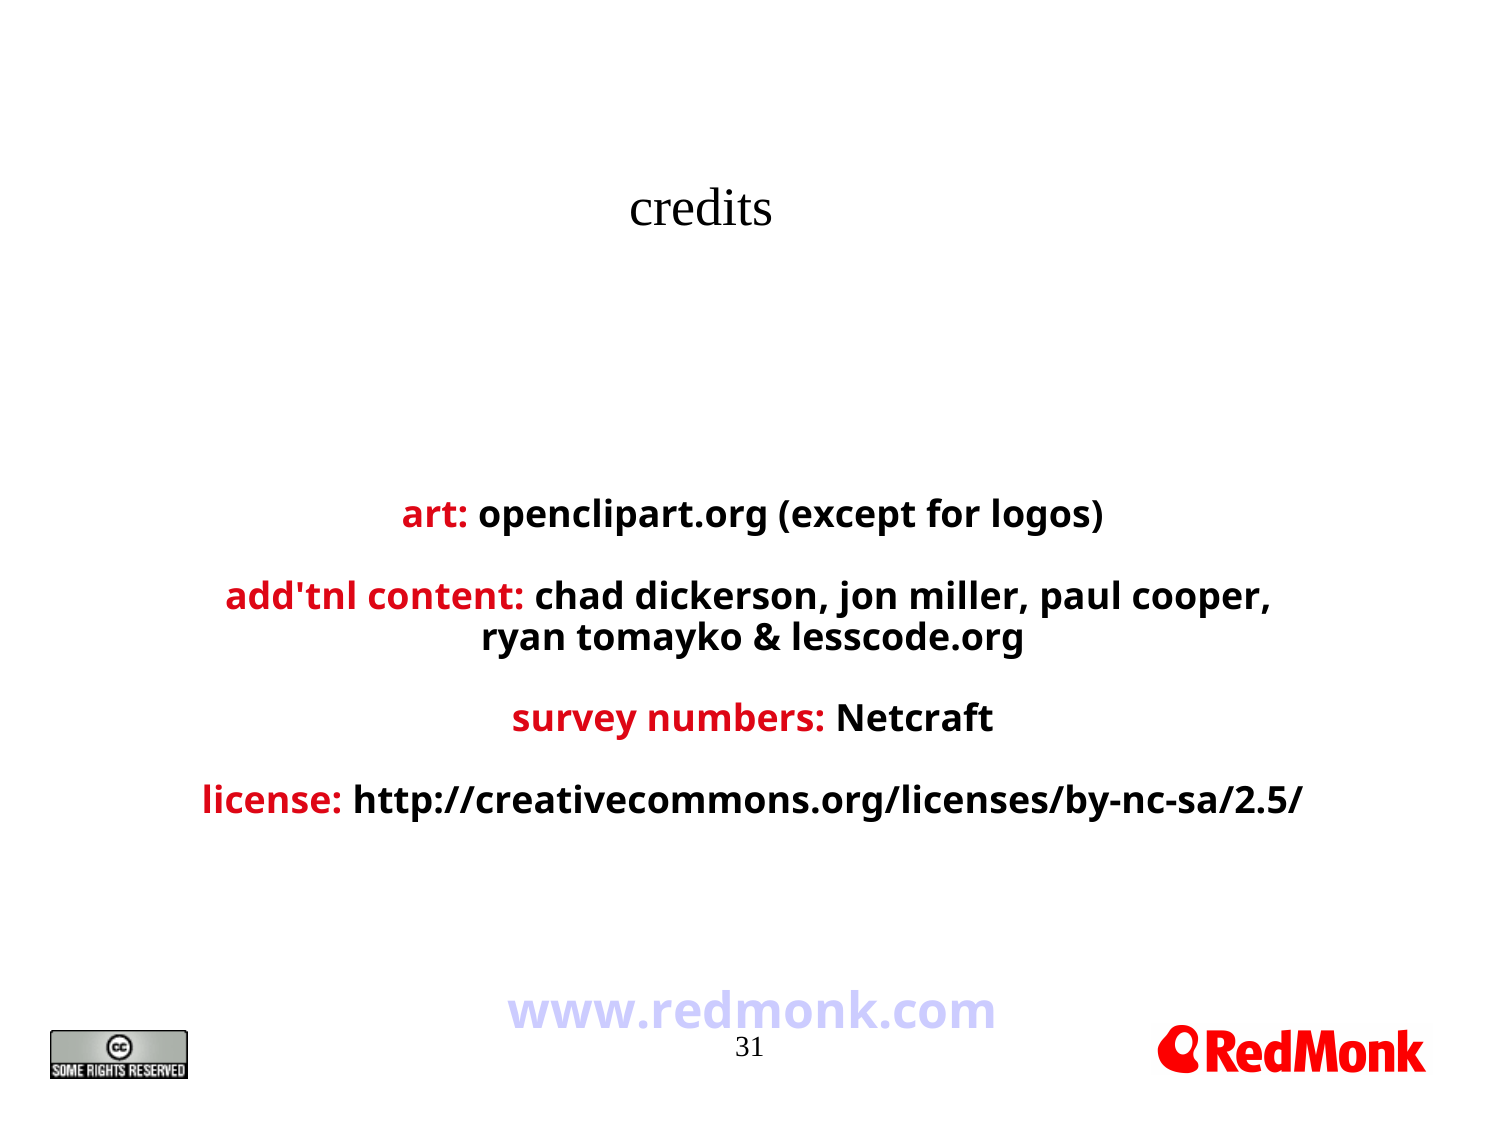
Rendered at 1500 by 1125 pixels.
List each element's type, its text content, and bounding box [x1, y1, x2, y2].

picture [50, 1030, 134, 1079]
picture [1372, 1023, 1433, 1075]
text_box credits [615, 190, 1468, 266]
text_box art: openclipart.org (except for logos) add'tnl content: chad dickerson, jon miller, paul cooper, ryan tomayko & lesscode.org survey numbers: Netcraft license: http://creativecommons.org/licenses/by-nc-sa/2.5/ www.redmonk.com [134, 487, 1372, 1103]
